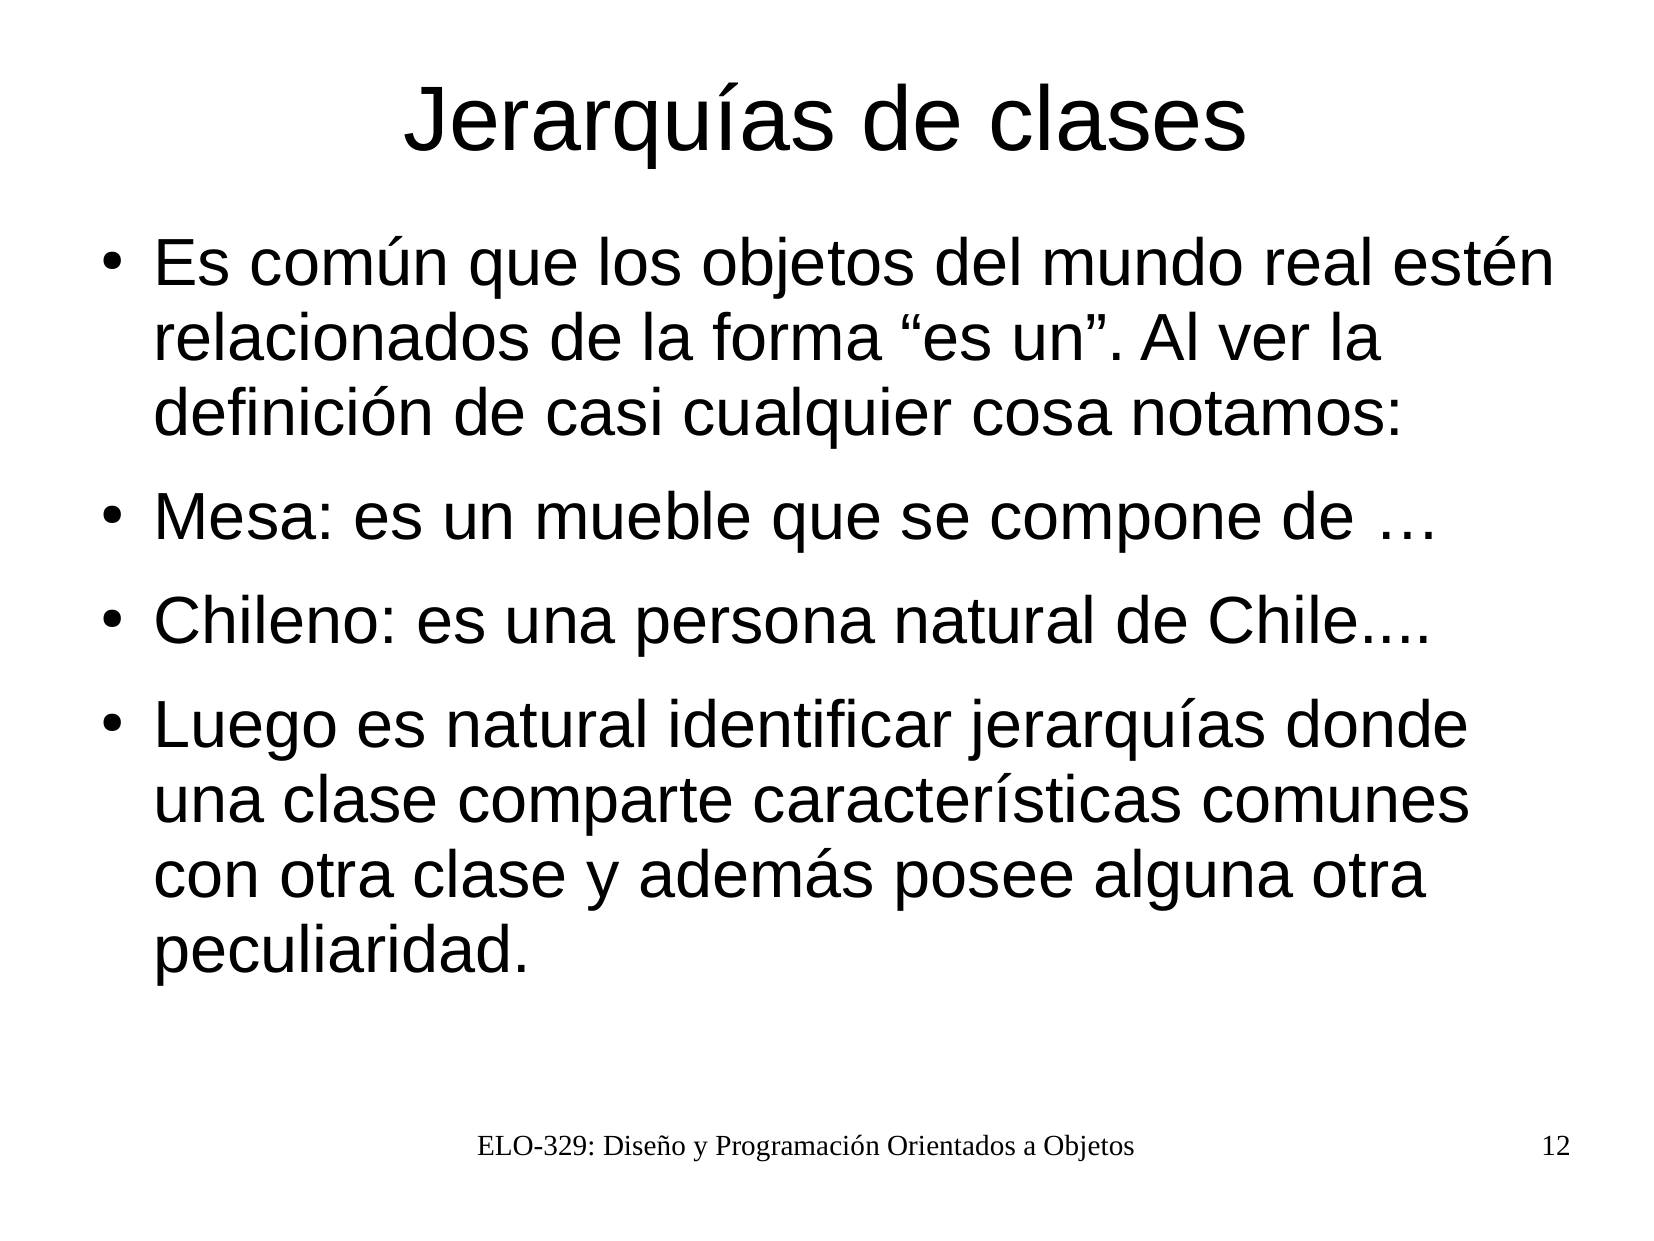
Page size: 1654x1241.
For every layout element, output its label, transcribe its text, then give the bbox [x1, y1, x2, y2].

list Es común que los objetos del mundo real estén relacionados de la forma “es un”. Al ver la definición de casi cualquier cosa notamos: Mesa: es un mueble que se compone de … Chileno: es una persona natural de Chile.... Luego es natural identificar jerarquías donde una clase comparte características comunes con otra clase y además posee alguna otra peculiaridad. [82, 225, 1571, 1109]
title Jerarquías de clases [82, 56, 1571, 181]
